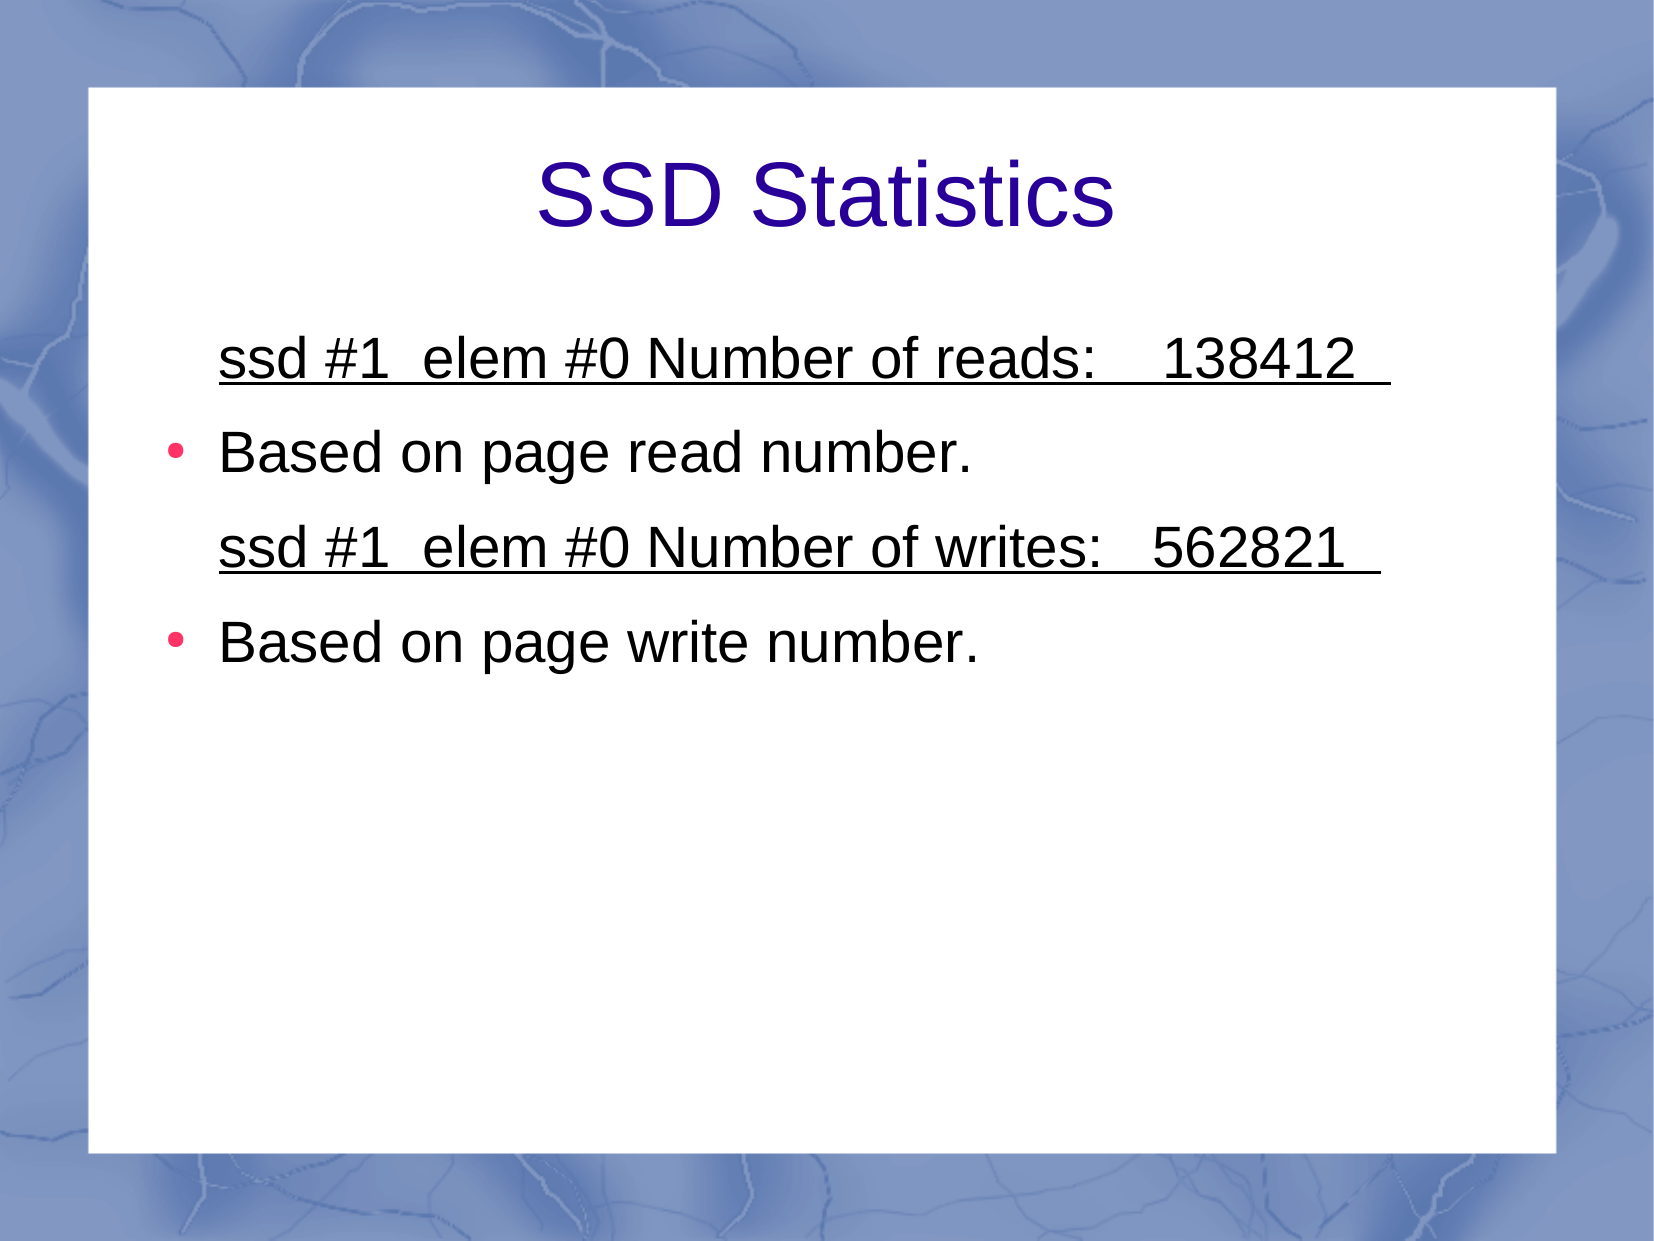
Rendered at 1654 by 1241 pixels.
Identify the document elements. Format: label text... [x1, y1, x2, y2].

list ssd #1 elem #0 Number of reads: 138412 Based on page read number. ssd #1 elem #0 Number of writes: 562821 Based on page write number. [147, 325, 1506, 1130]
title SSD Statistics [118, 98, 1536, 291]
picture [0, 0, 1654, 1241]
